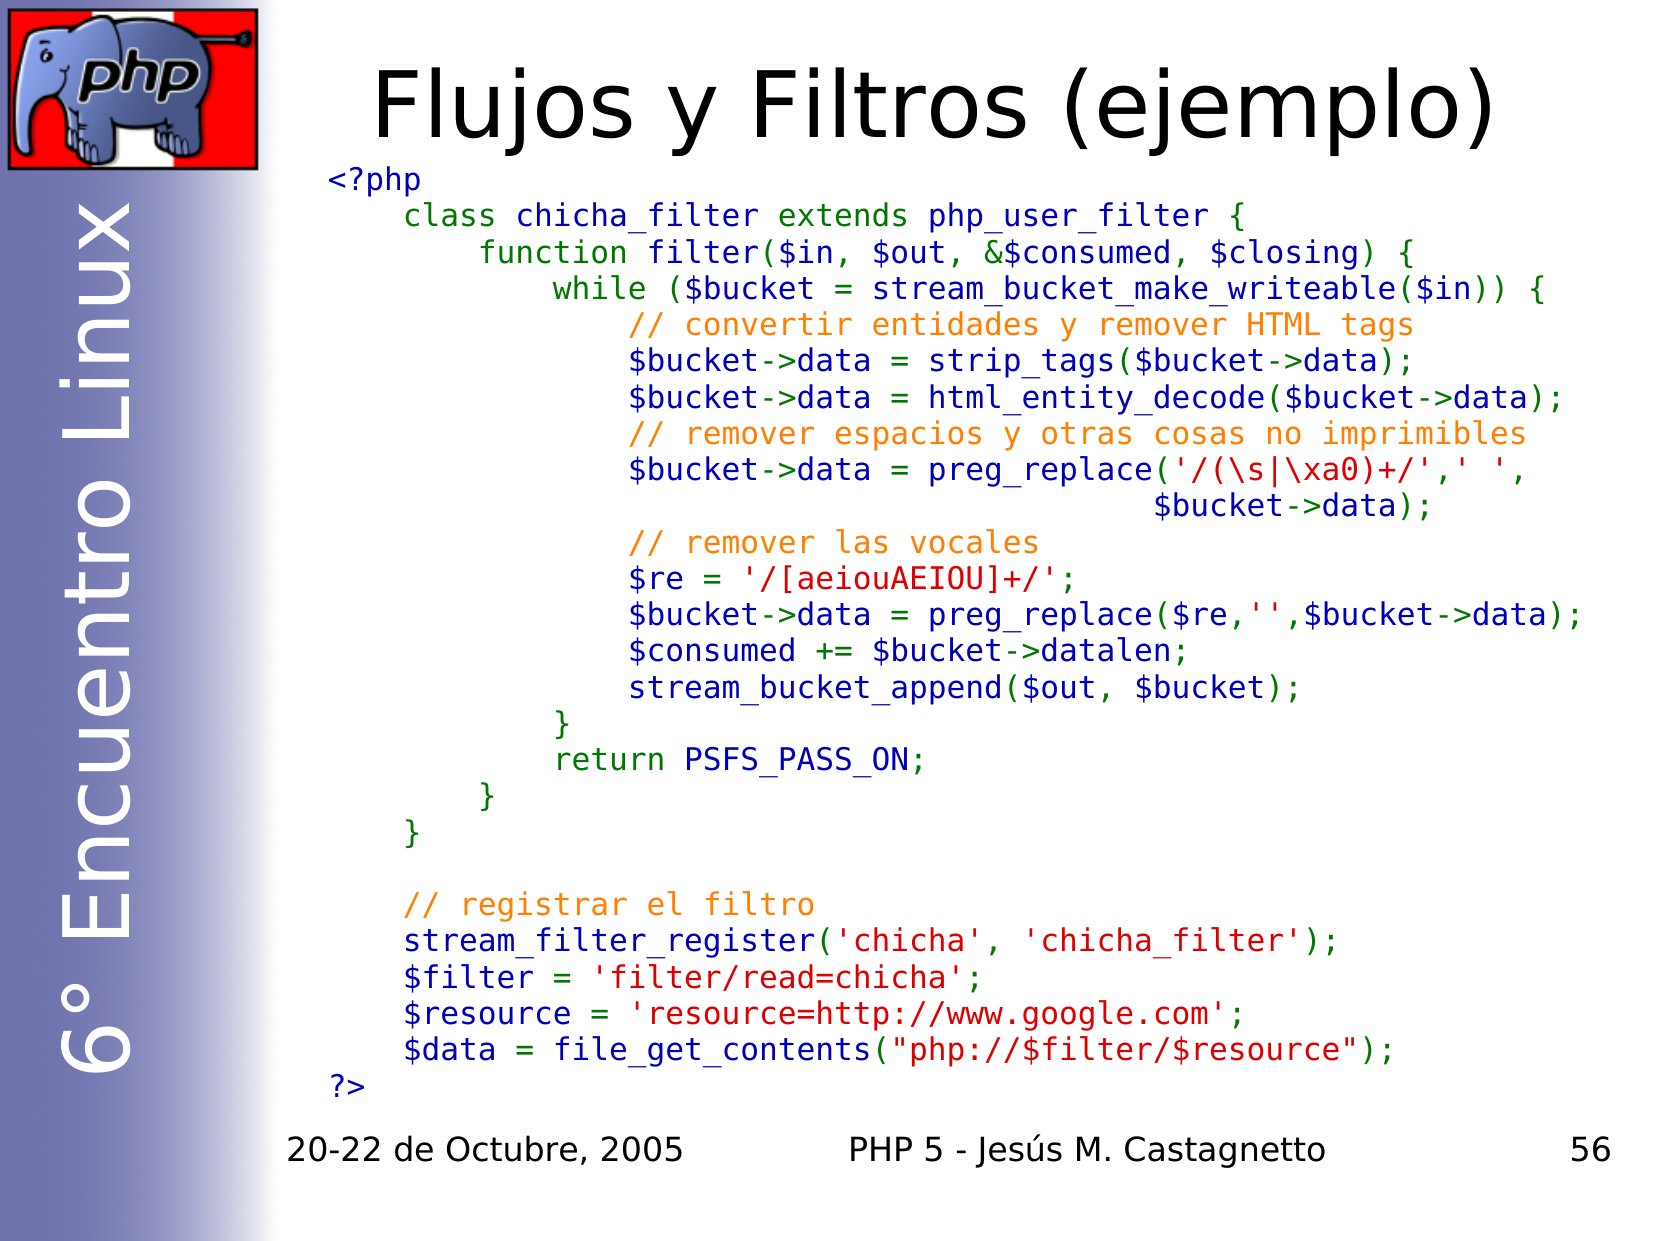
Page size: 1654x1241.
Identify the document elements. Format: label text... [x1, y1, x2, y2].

text_box <?php class chicha_filter extends php_user_filter { function filter($in, $out, &$consumed, $closing) { while ($bucket = stream_bucket_make_writeable($in)) { // convertir entidades y remover HTML tags $bucket->data = strip_tags($bucket->data); $bucket->data = html_entity_decode($bucket->data); // remover espacios y otras cosas no imprimibles $bucket->data = preg_replace('/(\s|\xa0)+/',' ', $bucket->data); // remover las vocales $re = '/[aeiouAEIOU]+/'; $bucket->data = preg_replace($re,'',$bucket->data); $consumed += $bucket->datalen; stream_bucket_append($out, $bucket); } return PSFS_PASS_ON; } } // registrar el filtro stream_filter_register('chicha', 'chicha_filter'); $filter = 'filter/read=chicha'; $resource = 'resource=http://www.google.com'; $data = file_get_contents("php://$filter/$resource"); ?> [313, 154, 1600, 1112]
title Flujos y Filtros (ejemplo) [300, 2, 1571, 210]
picture [0, 0, 1654, 1241]
